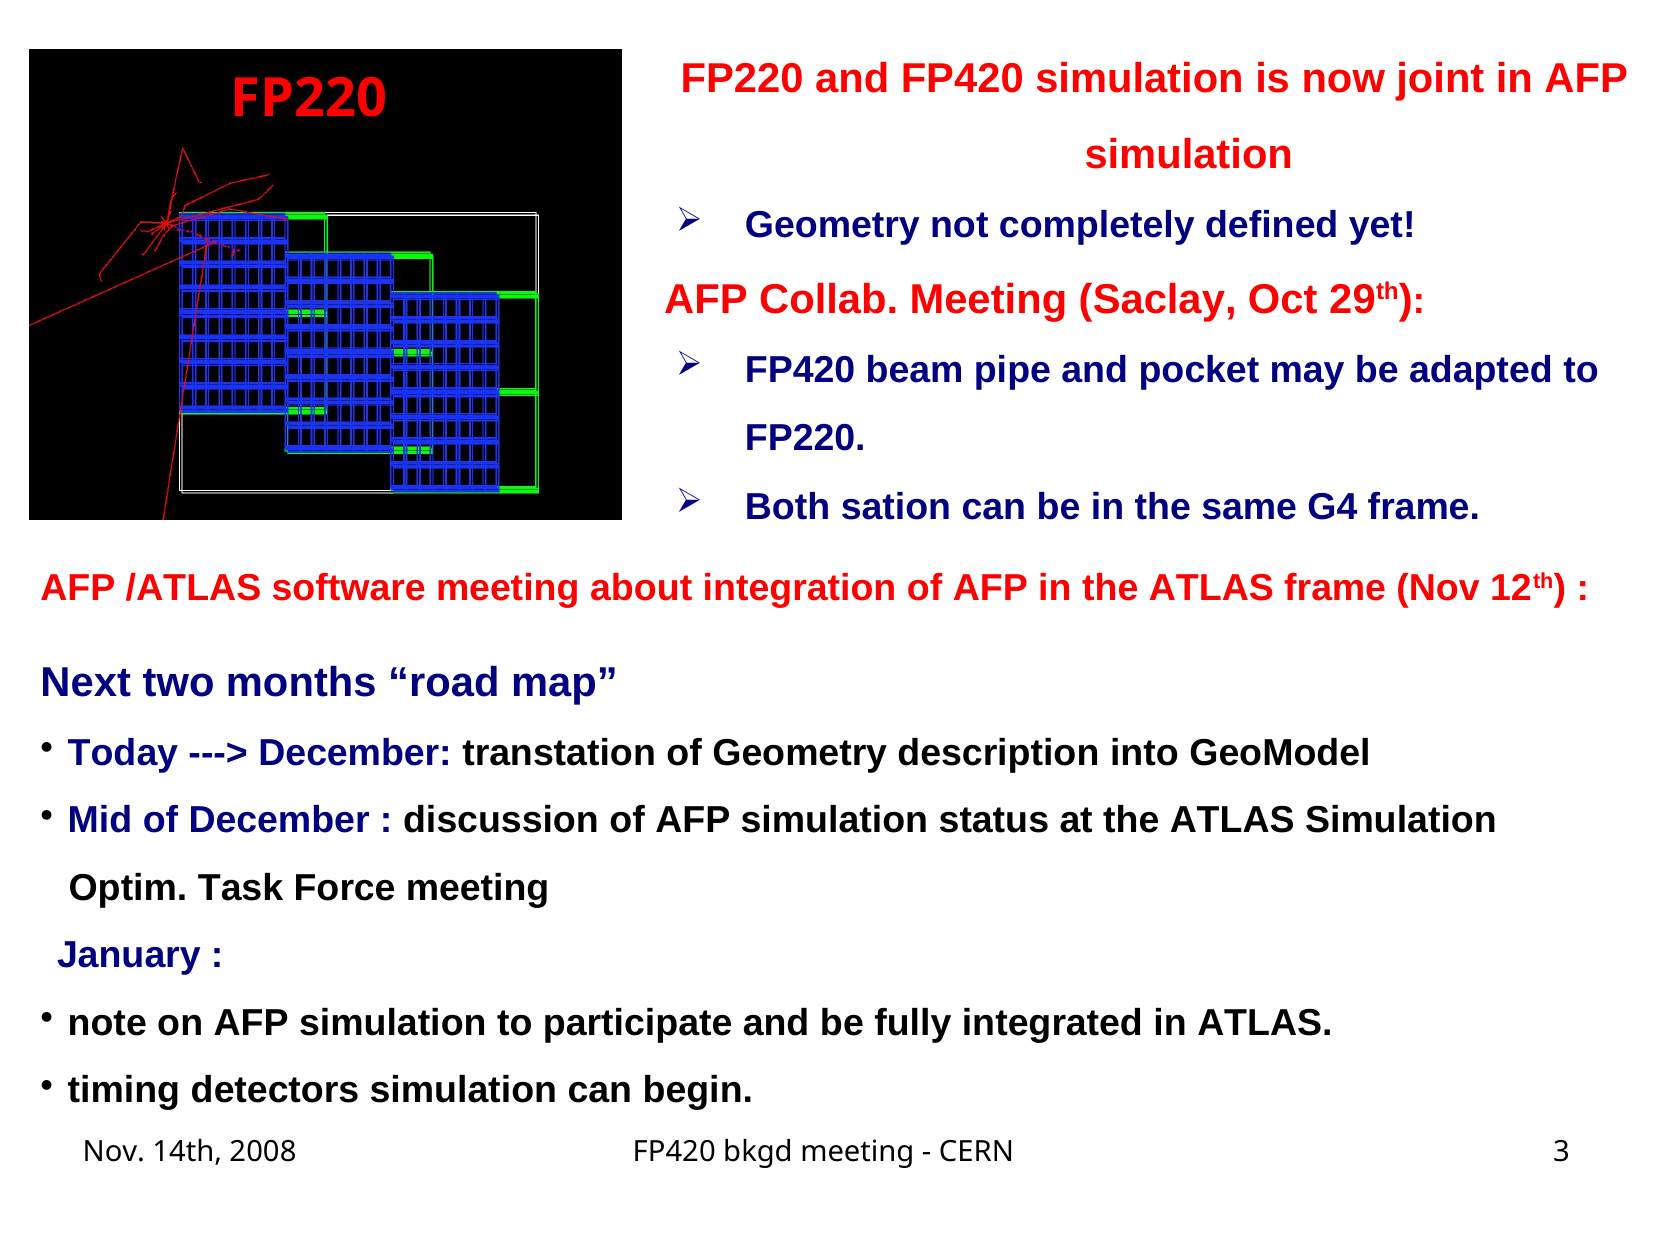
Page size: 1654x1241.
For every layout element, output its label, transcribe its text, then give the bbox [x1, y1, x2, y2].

text_box FP220 [215, 53, 407, 143]
text_box AFP /ATLAS software meeting about integration of AFP in the ATLAS frame (Nov 12th) : Next two months “road map” Today ---> December: transtation of Geometry description into GeoModel Mid of December : discussion of AFP simulation status at the ATLAS Simulation Optim. Task Force meeting January : note on AFP simulation to participate and be fully integrated in ATLAS. timing detectors simulation can begin. [20, 555, 1624, 1075]
picture [29, 49, 622, 520]
text_box FP220 and FP420 simulation is now joint in AFP simulation Geometry not completely defined yet! AFP Collab. Meeting (Saclay, Oct 29th): FP420 beam pipe and pocket may be adapted to FP220. Both sation can be in the same G4 frame. [649, 17, 1648, 503]
